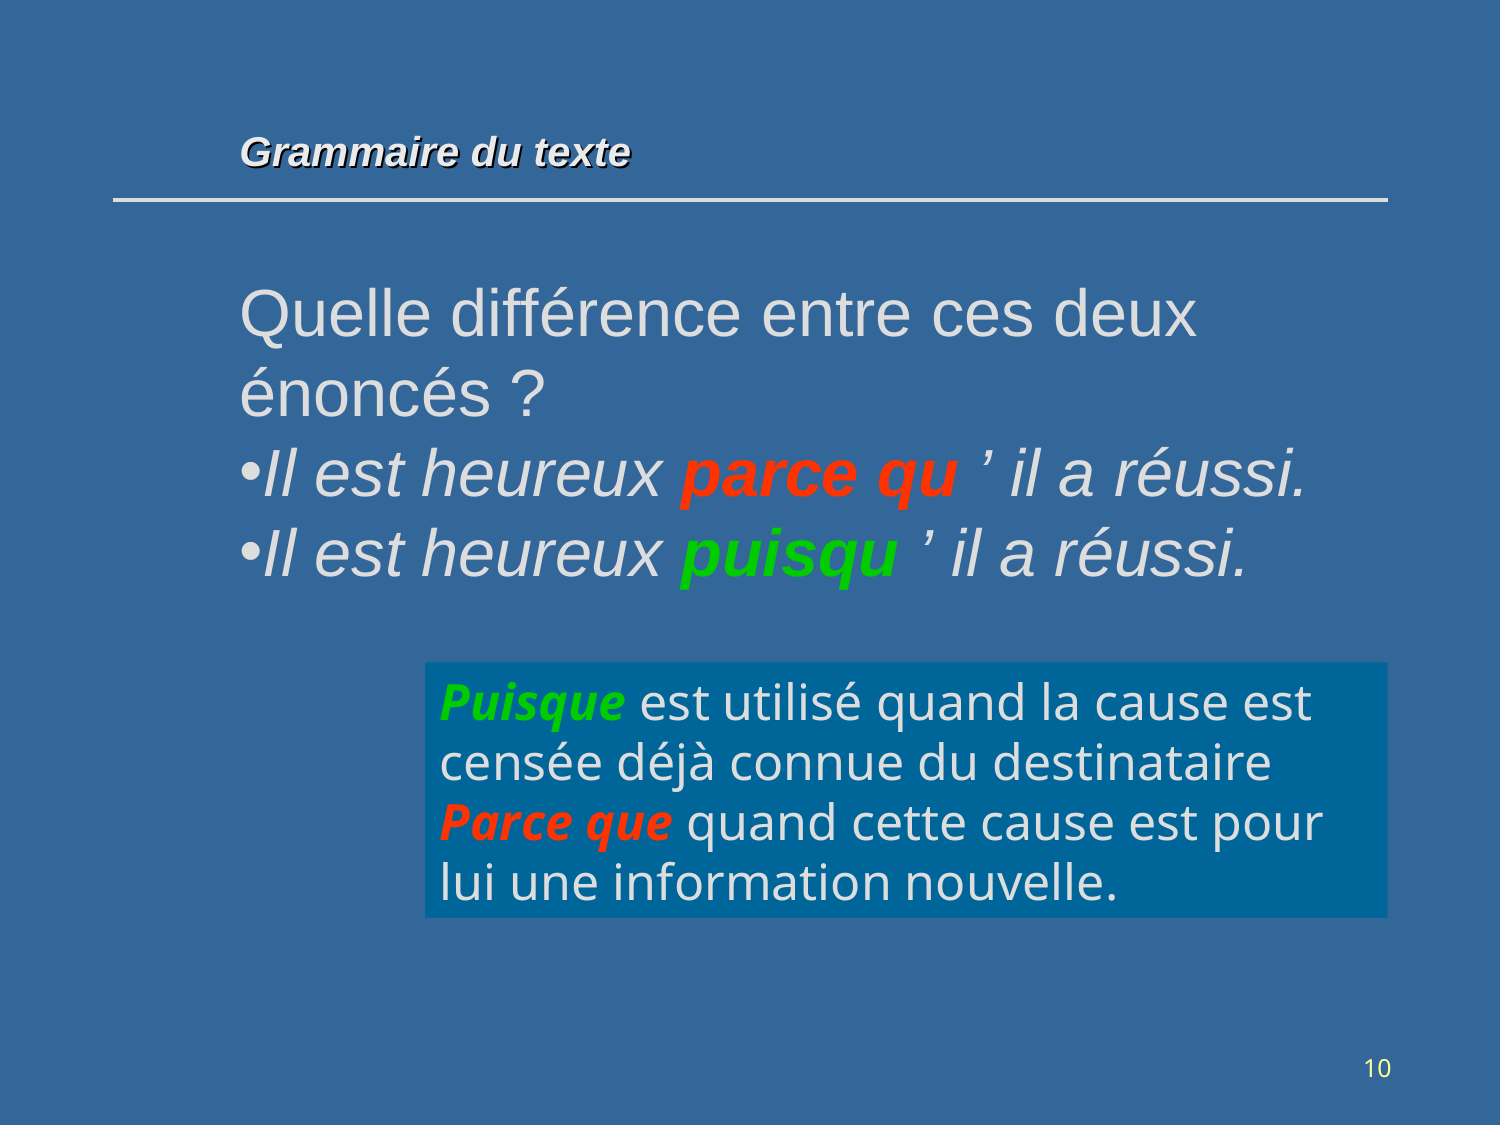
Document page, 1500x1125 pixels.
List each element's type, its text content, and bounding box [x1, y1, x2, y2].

text_box Puisque est utilisé quand la cause est censée déjà connue du destinataire Parce que quand cette cause est pour lui une information nouvelle. [425, 662, 1388, 918]
text_box Quelle différence entre ces deux énoncés ? Il est heureux parce qu ’ il a réussi. Il est heureux puisqu ’ il a réussi. [224, 262, 1388, 598]
text_box Grammaire du texte [224, 116, 647, 183]
